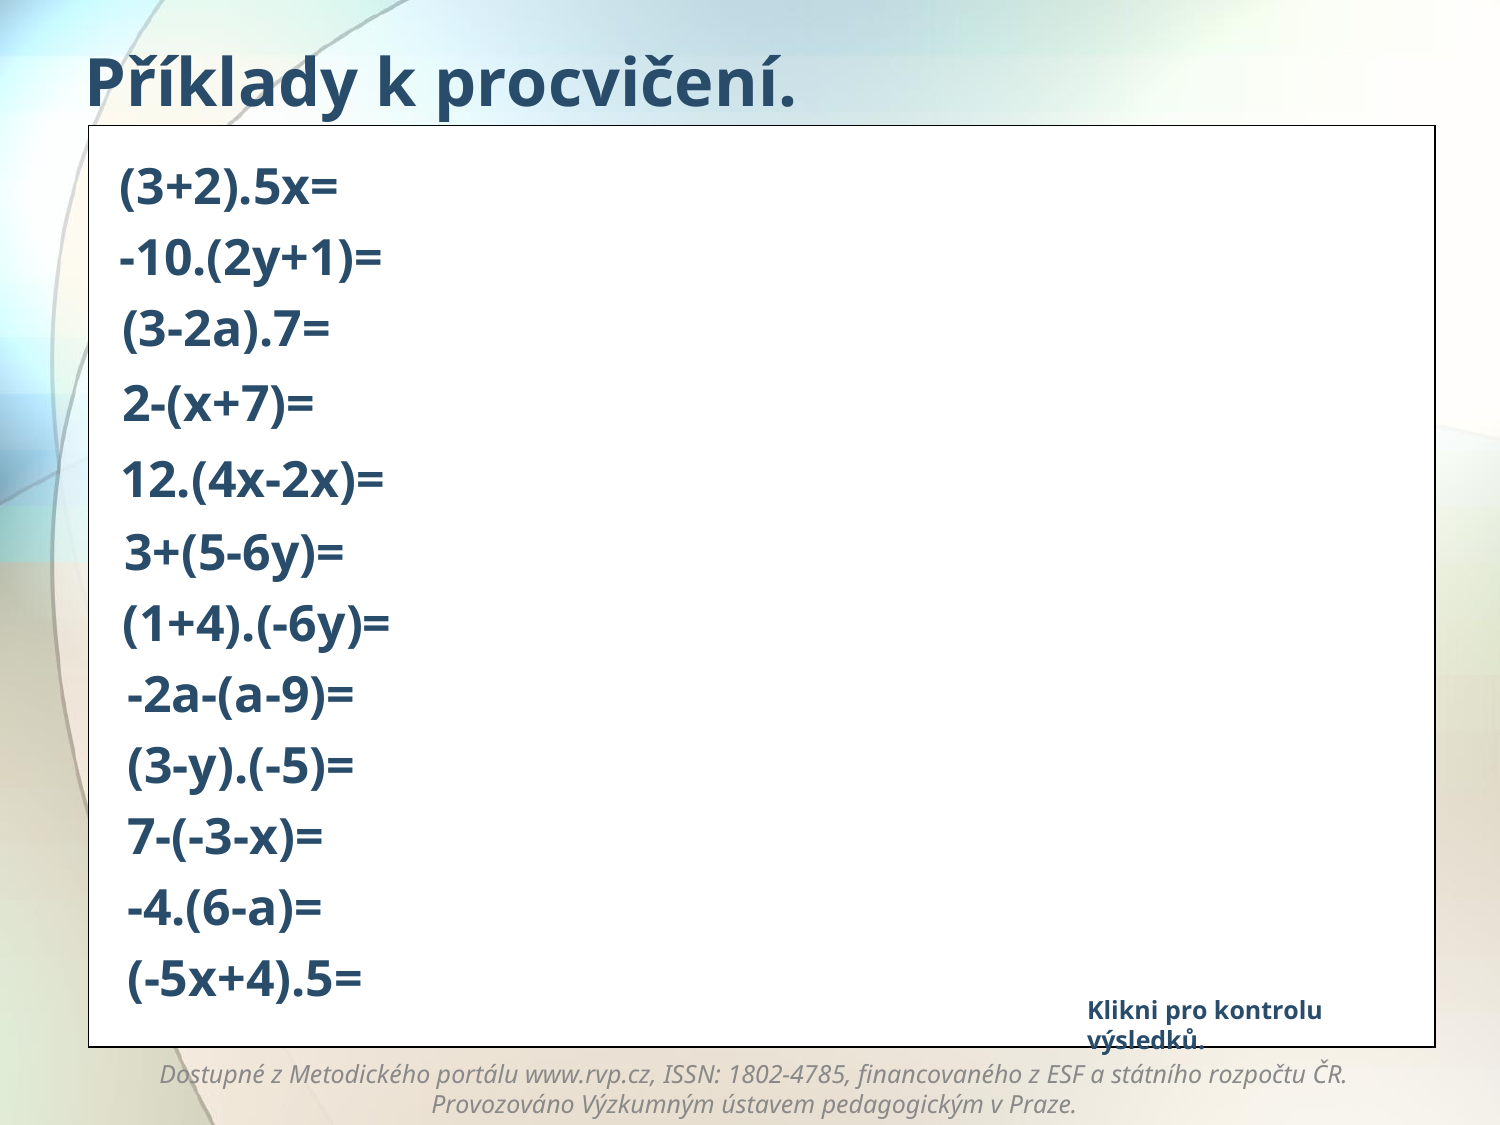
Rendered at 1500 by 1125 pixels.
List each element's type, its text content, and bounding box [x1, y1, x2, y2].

text_box (-5x+4).5= [112, 940, 628, 1012]
picture [0, 0, 1500, 1125]
text_box 3+(5-6y)= [109, 515, 625, 587]
text_box (3-2a).7= [107, 290, 623, 362]
text_box 7-(-3-x)= [112, 798, 628, 869]
text_box (3-y).(-5)= [112, 727, 628, 798]
text_box Příklady k procvičení. [69, 21, 1417, 138]
text_box (3+2).5x= [104, 148, 621, 220]
text_box Klikni pro kontrolu výsledků. [1072, 1001, 1445, 1047]
text_box [88, 125, 1436, 1047]
text_box -10.(2y+1)= [104, 220, 621, 291]
text_box -2a-(a-9)= [112, 656, 628, 727]
text_box -4.(6-a)= [112, 869, 628, 940]
text_box (1+4).(-6y)= [107, 586, 623, 658]
text_box 12.(4x-2x)= [105, 442, 621, 513]
text_box 2-(x+7)= [107, 366, 623, 438]
